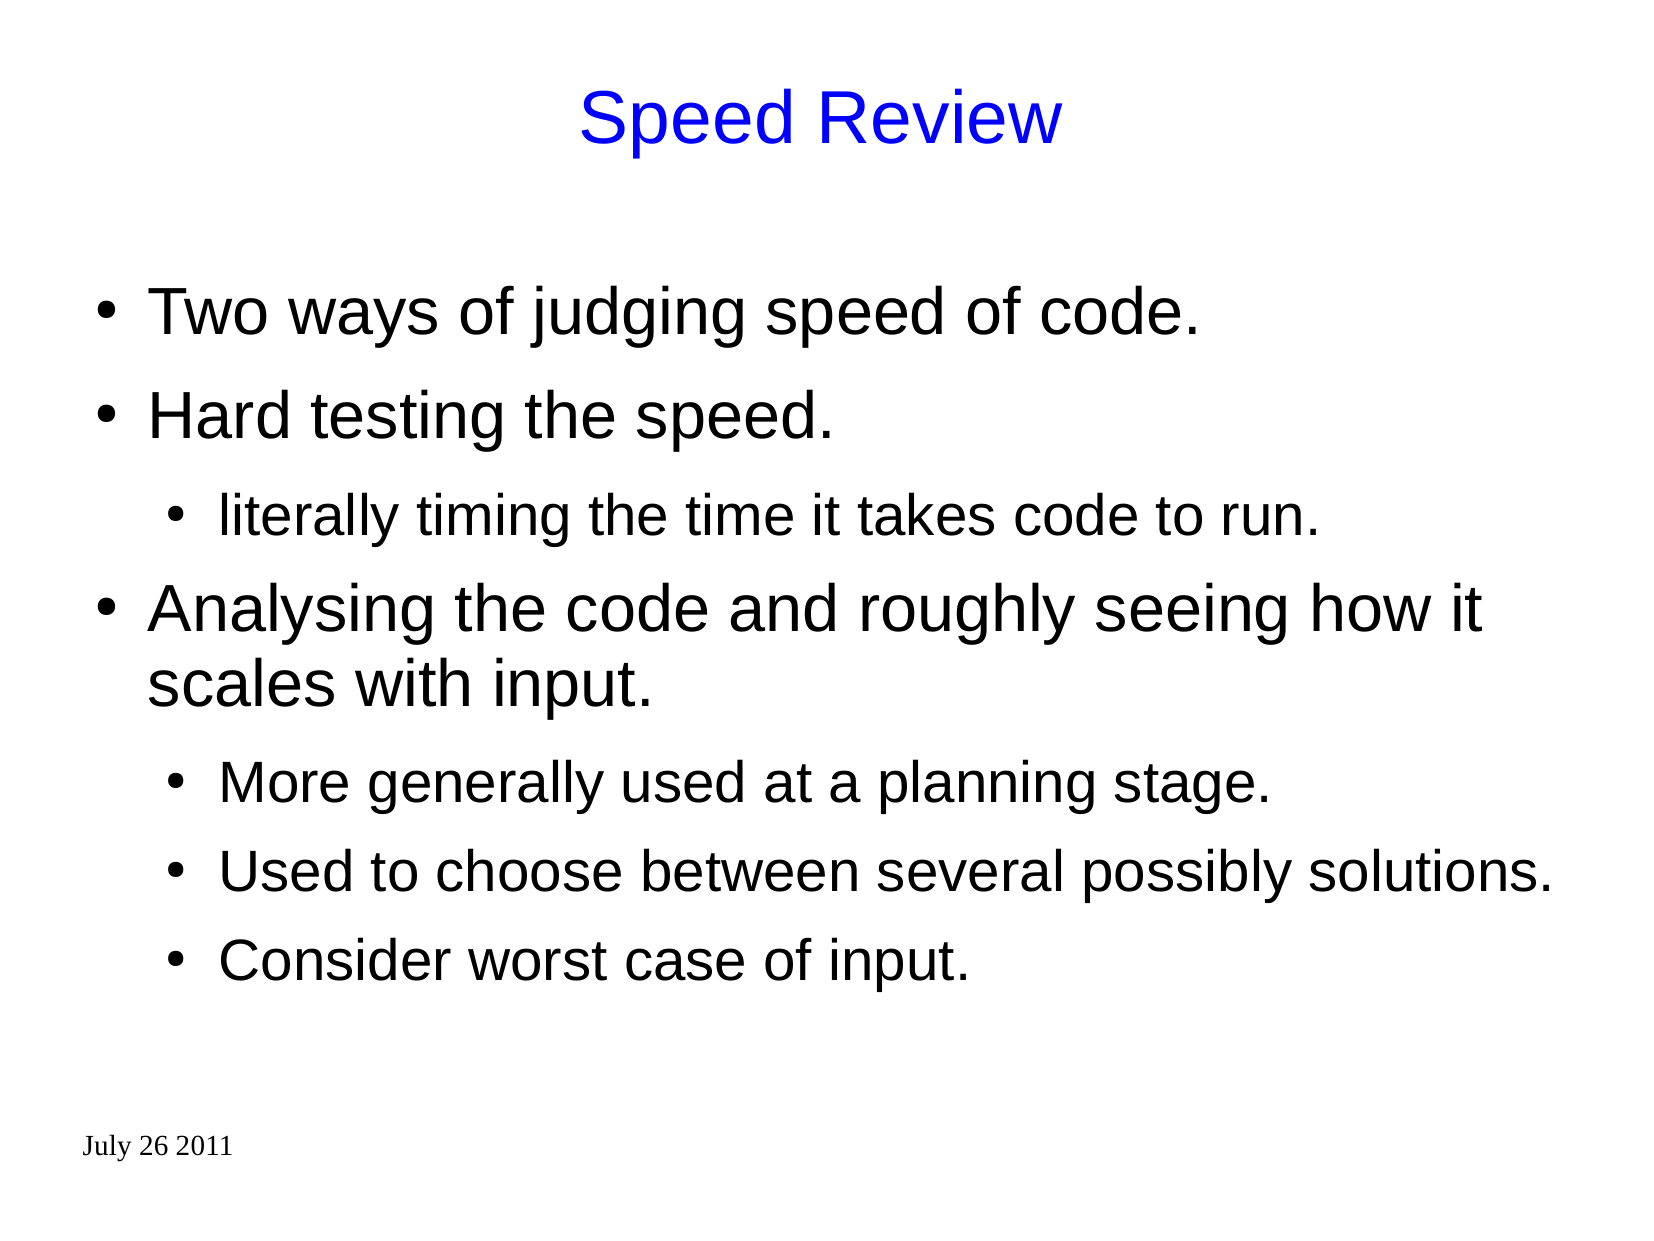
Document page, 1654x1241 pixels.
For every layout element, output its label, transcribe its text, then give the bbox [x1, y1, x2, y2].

list Two ways of judging speed of code. Hard testing the speed. literally timing the time it takes code to run. Analysing the code and roughly seeing how it scales with input. More generally used at a planning stage. Used to choose between several possibly solutions. Consider worst case of input. [76, 274, 1565, 1093]
title Speed Review [76, 58, 1565, 178]
